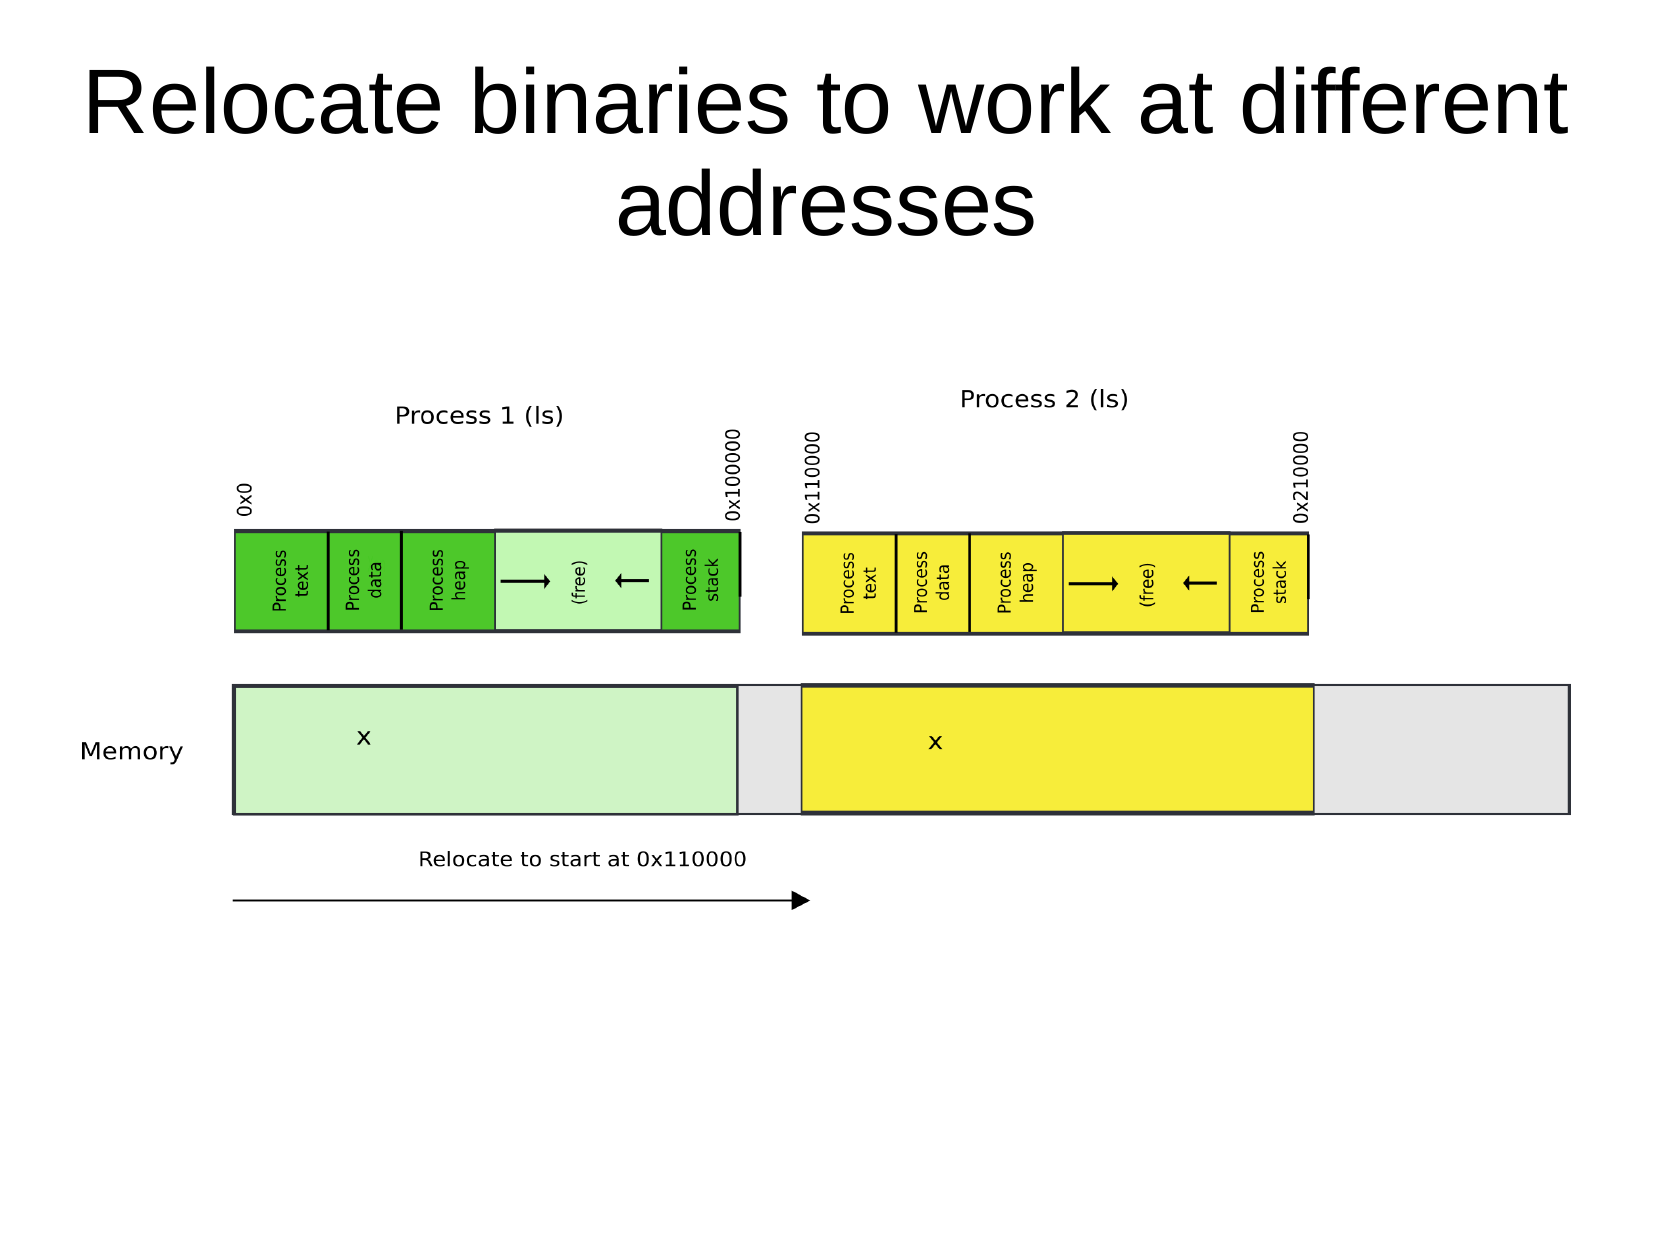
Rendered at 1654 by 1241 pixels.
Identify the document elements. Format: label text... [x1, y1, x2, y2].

picture [82, 389, 1571, 910]
title Relocate binaries to work at different addresses [82, 49, 1571, 257]
